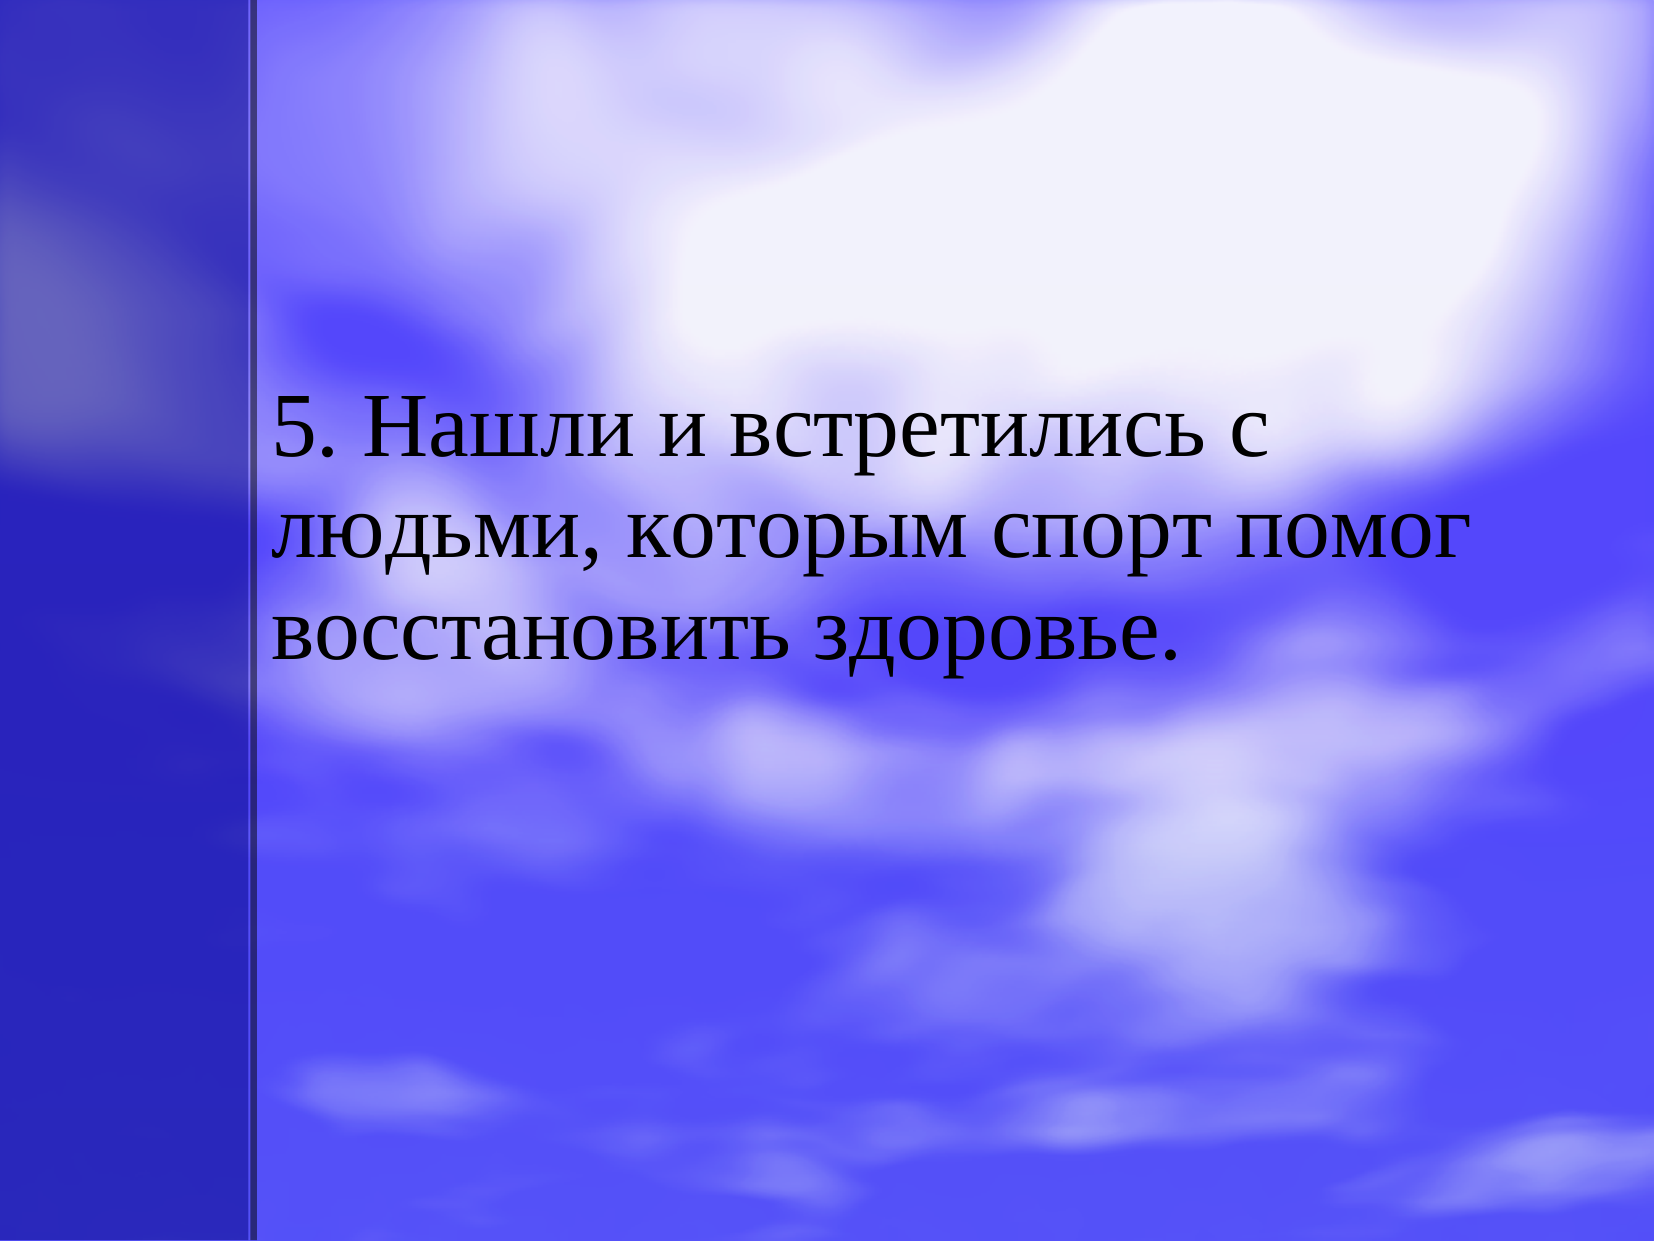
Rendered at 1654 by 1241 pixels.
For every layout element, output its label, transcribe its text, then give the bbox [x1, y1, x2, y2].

title 5. Нашли и встретились с людьми, которым спорт помог восстановить здоровье. [270, 374, 1625, 680]
